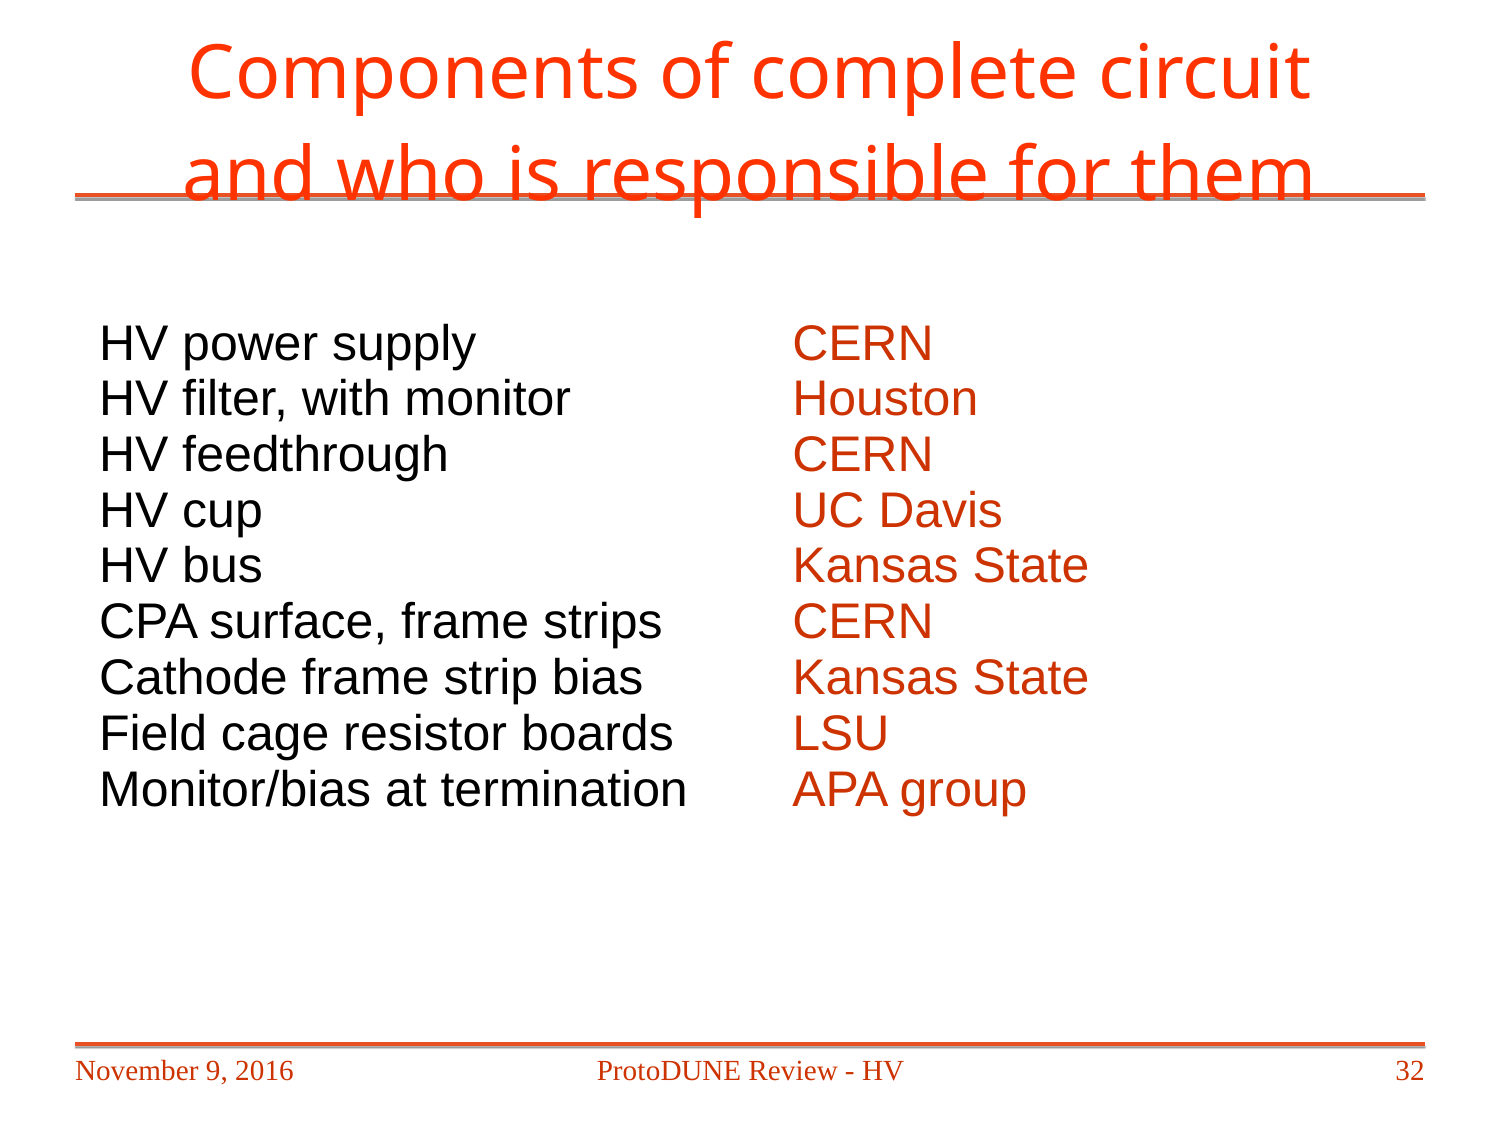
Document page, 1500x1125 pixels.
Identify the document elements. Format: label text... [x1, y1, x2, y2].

text_box HV power supply CERN HV filter, with monitor Houston HV feedthrough CERN HV cup UC Davis HV bus Kansas State CPA surface, frame strips CERN Cathode frame strip bias Kansas State Field cage resistor boards LSU Monitor/bias at termination APA group [84, 307, 1416, 938]
title Components of complete circuit and who is responsible for them [75, 32, 1425, 208]
